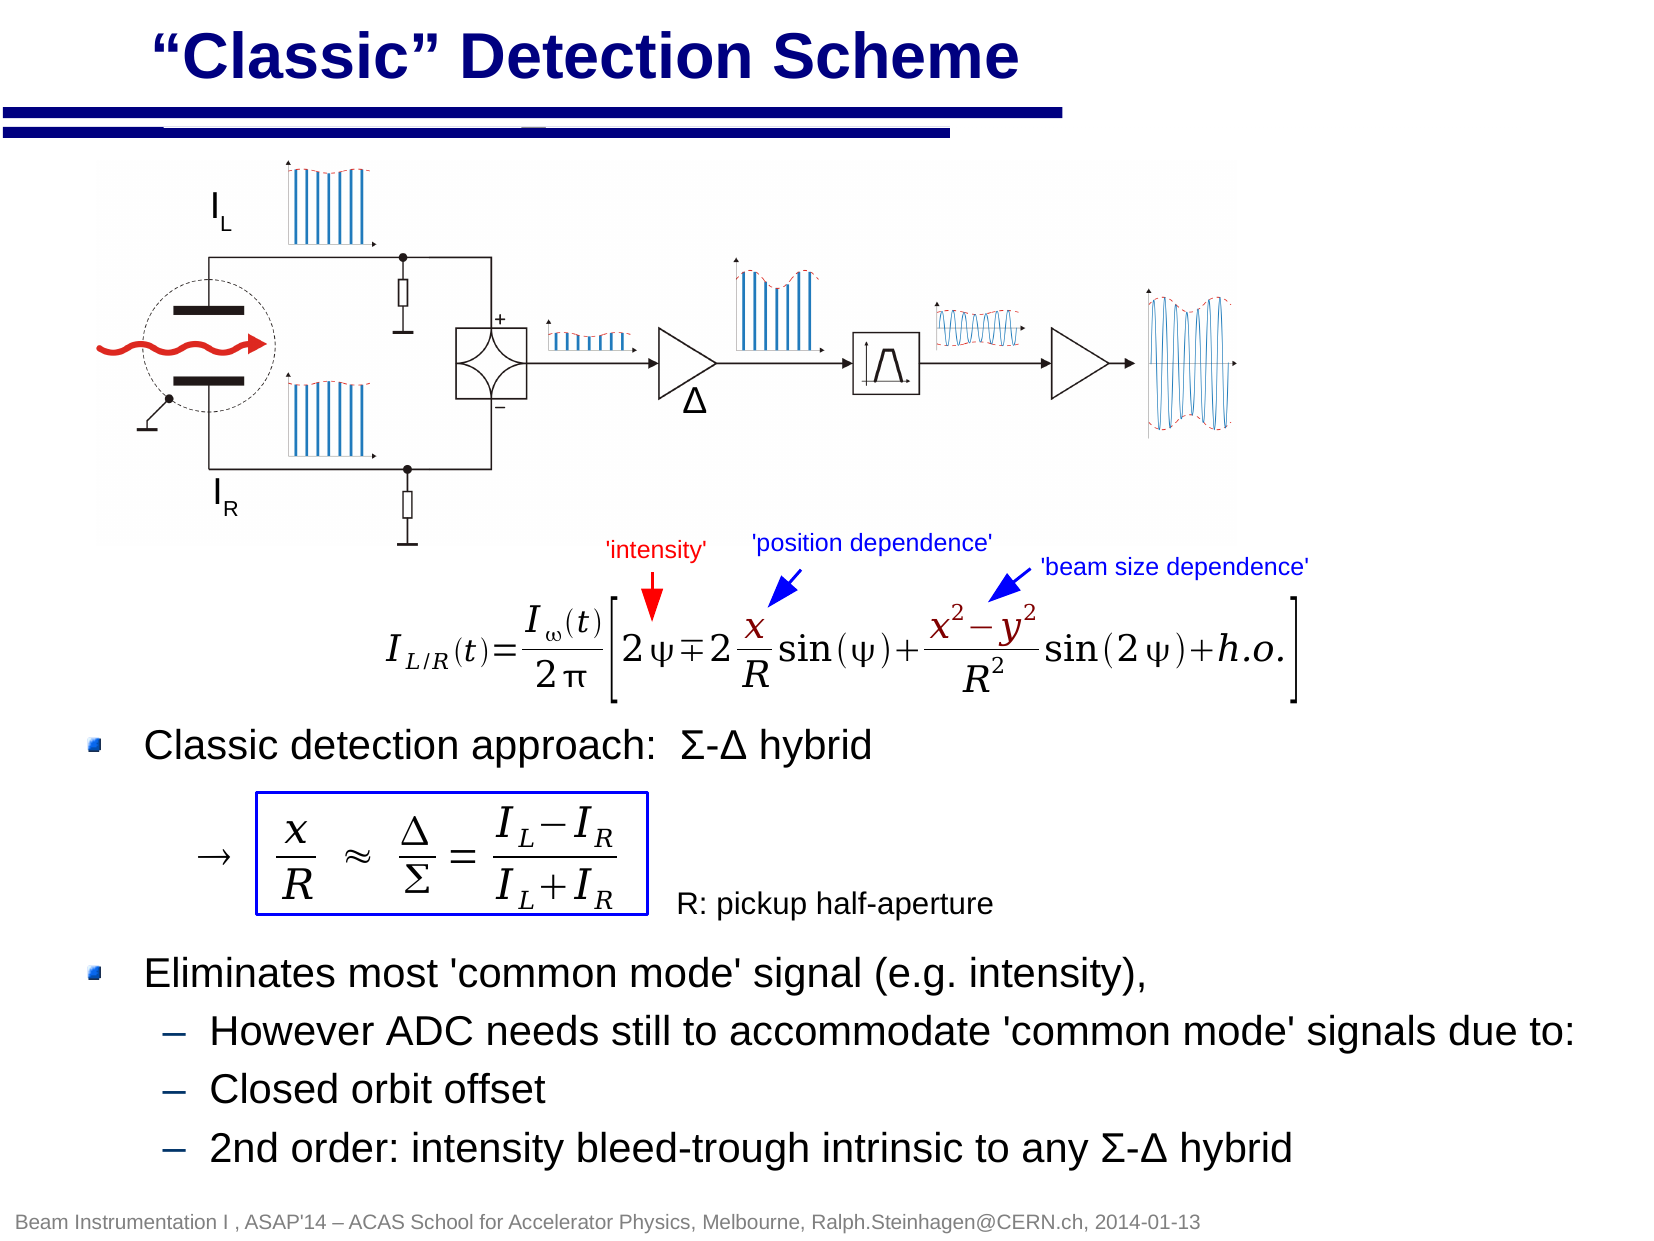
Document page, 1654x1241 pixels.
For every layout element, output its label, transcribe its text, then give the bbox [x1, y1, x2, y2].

picture [96, 127, 1521, 595]
text_box IL [195, 177, 271, 273]
chart [186, 797, 255, 916]
chart [375, 594, 1310, 706]
text_box IR [197, 463, 279, 558]
text_box Δ [667, 372, 747, 455]
text_box R: pickup half-aperture [661, 878, 1010, 929]
text_box 'intensity' [590, 528, 722, 571]
text_box 'beam size dependence' [1025, 545, 1325, 589]
chart [258, 797, 629, 913]
title “Classic” Detection Scheme [150, 0, 1514, 113]
list Classic detection approach: Σ-Δ hybrid Eliminates most 'common mode' signal (e.g. intensity), However ADC needs still to accommodate 'common mode' signals due to: Closed orbit offset 2nd order: intensity bleed-trough intrinsic to any Σ-Δ hybrid [87, 721, 1593, 1195]
text_box 'position dependence' [737, 521, 1009, 565]
